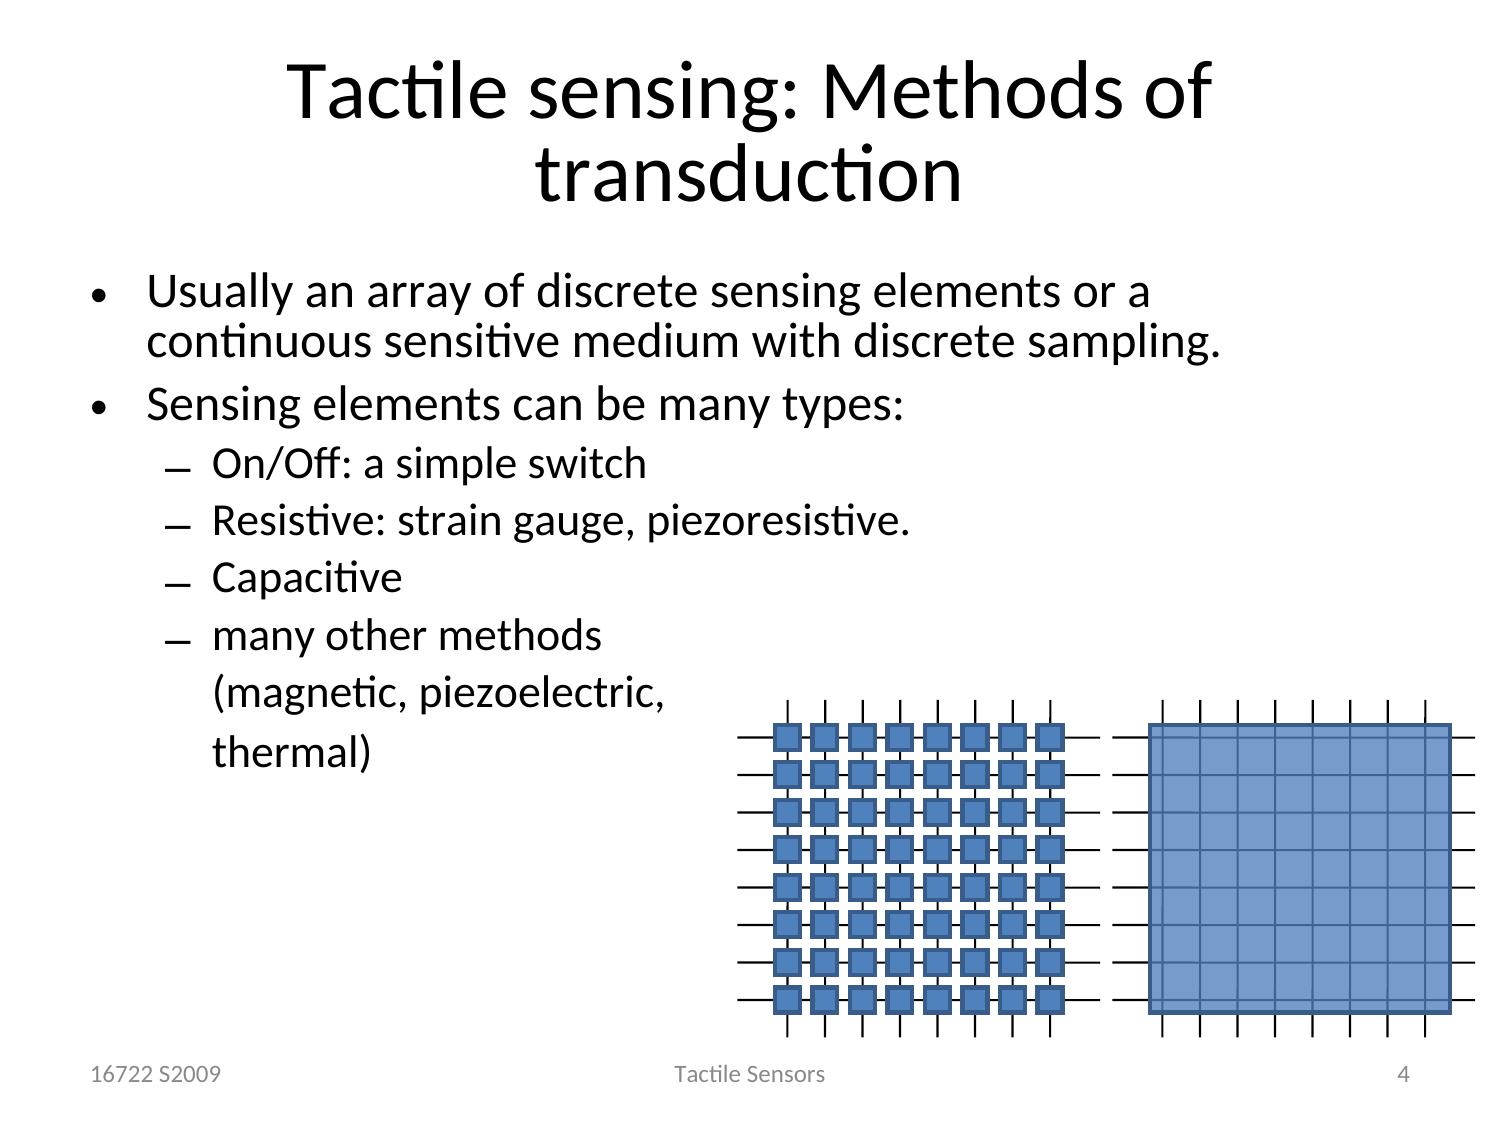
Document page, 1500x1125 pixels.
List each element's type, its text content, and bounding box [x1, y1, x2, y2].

text_box [999, 874, 1025, 900]
text_box [849, 949, 875, 975]
text_box [849, 874, 875, 900]
text_box [1037, 837, 1063, 863]
text_box [1037, 912, 1063, 938]
text_box [774, 912, 800, 938]
text_box [999, 799, 1025, 825]
text_box [962, 949, 988, 975]
text_box [962, 987, 988, 1013]
text_box [774, 724, 800, 750]
text_box <number> [1074, 1042, 1426, 1103]
text_box [1149, 724, 1450, 1013]
text_box [999, 762, 1025, 788]
text_box [887, 912, 913, 938]
text_box [887, 762, 913, 788]
text_box [812, 762, 838, 788]
text_box [924, 799, 950, 825]
text_box [774, 799, 800, 825]
text_box [812, 874, 838, 900]
list Usually an array of discrete sensing elements or a continuous sensitive medium with discrete sampling. Sensing elements can be many types: On/Off: a simple switch Resistive: strain gauge, piezoresistive. Capacitive many other methods (magnetic, piezoelectric, thermal) [75, 262, 1363, 1006]
text_box [774, 987, 800, 1013]
text_box [962, 837, 988, 863]
text_box [999, 912, 1025, 938]
text_box [924, 724, 950, 750]
text_box [887, 987, 913, 1013]
text_box [1037, 949, 1063, 975]
text_box [924, 837, 950, 863]
text_box [812, 912, 838, 938]
text_box [1037, 874, 1063, 900]
text_box [1037, 724, 1063, 750]
text_box [887, 799, 913, 825]
text_box [924, 874, 950, 900]
text_box [812, 724, 838, 750]
text_box [812, 837, 838, 863]
text_box [1037, 762, 1063, 788]
title Tactile sensing: Methods of transduction [75, 31, 1426, 247]
text_box [924, 949, 950, 975]
text_box [924, 987, 950, 1013]
text_box [999, 949, 1025, 975]
text_box [962, 874, 988, 900]
text_box [999, 987, 1025, 1013]
text_box [774, 762, 800, 788]
text_box [774, 837, 800, 863]
text_box [887, 724, 913, 750]
text_box Tactile Sensors [512, 1042, 988, 1103]
text_box [962, 762, 988, 788]
text_box [924, 762, 950, 788]
text_box [812, 987, 838, 1013]
text_box [774, 949, 800, 975]
text_box [849, 799, 875, 825]
text_box [962, 799, 988, 825]
text_box [1037, 987, 1063, 1013]
text_box [812, 799, 838, 825]
text_box 16722 S2009 [74, 1042, 426, 1103]
text_box [924, 912, 950, 938]
text_box [849, 987, 875, 1013]
text_box [849, 912, 875, 938]
text_box [774, 874, 800, 900]
text_box [887, 837, 913, 863]
text_box [849, 837, 875, 863]
text_box [887, 874, 913, 900]
text_box [1037, 799, 1063, 825]
text_box [962, 912, 988, 938]
text_box [812, 949, 838, 975]
text_box [849, 724, 875, 750]
text_box [962, 724, 988, 750]
text_box [887, 949, 913, 975]
text_box [999, 724, 1025, 750]
text_box [999, 837, 1025, 863]
text_box [849, 762, 875, 788]
